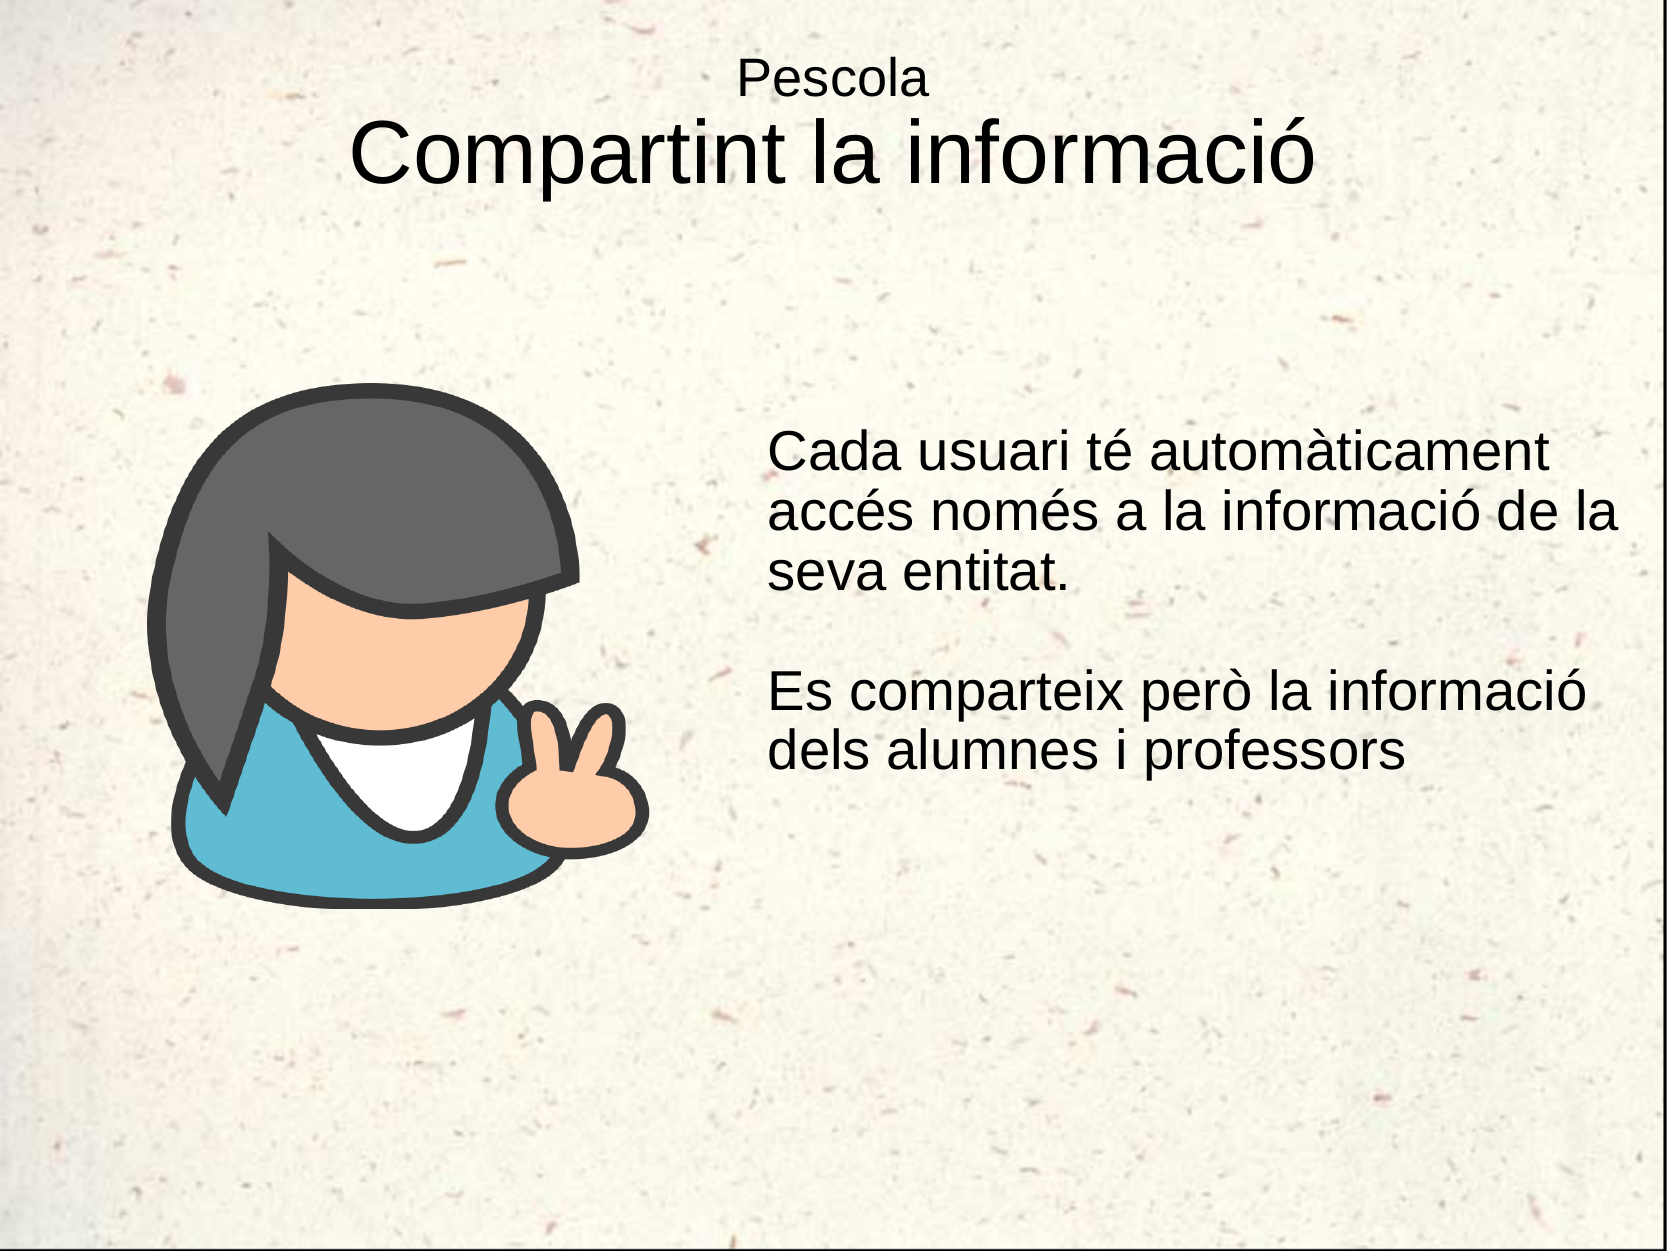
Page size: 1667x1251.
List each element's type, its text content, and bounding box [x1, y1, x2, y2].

title Pescola Compartint la informació [40, 50, 1627, 206]
list Cada usuari té automàticament accés només a la informació de la seva entitat. Es comparteix però la informació dels alumnes i professors [767, 300, 1626, 1201]
picture [0, 0, 1667, 1251]
